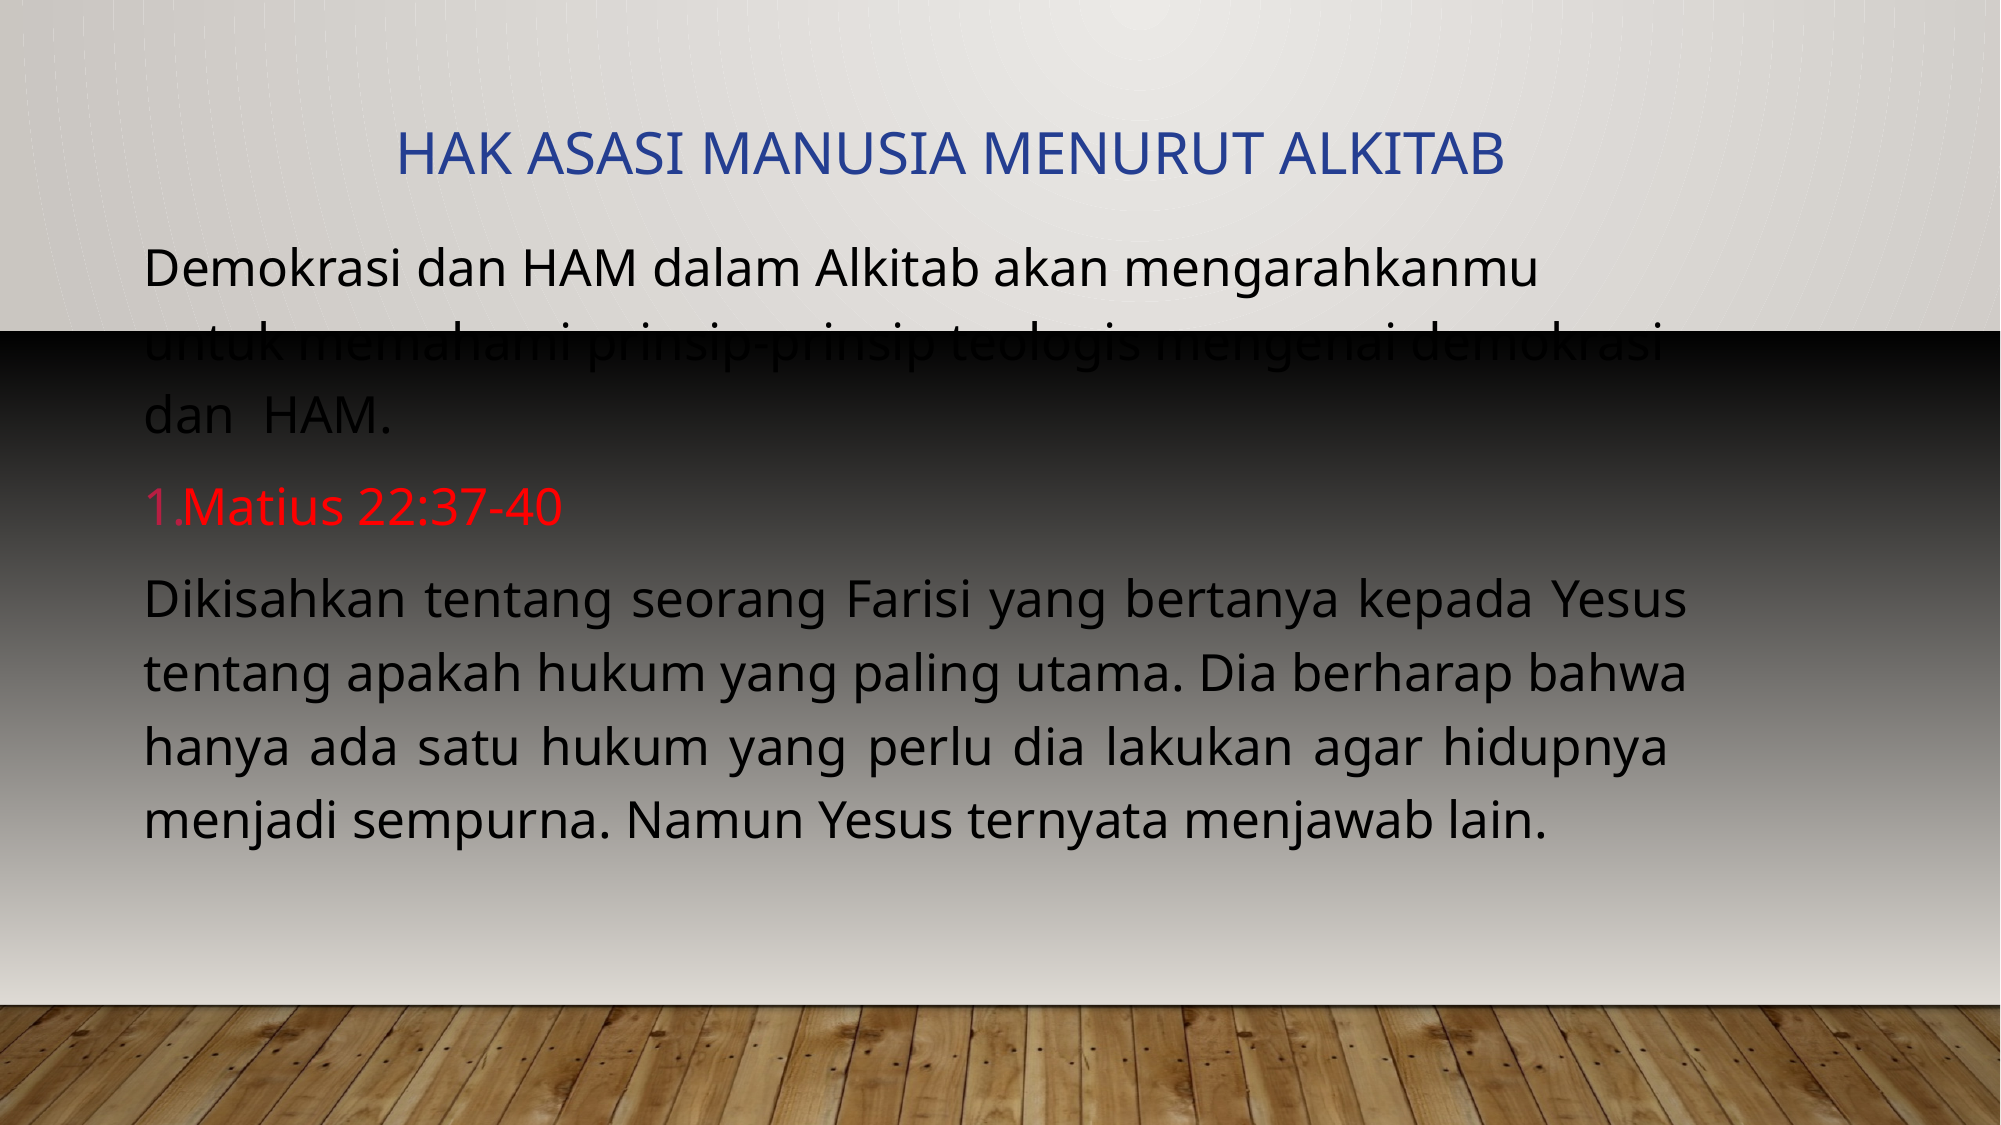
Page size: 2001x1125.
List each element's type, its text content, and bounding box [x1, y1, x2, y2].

title HAK ASASI MANUSIA MENURUT ALKITAB [163, 116, 1739, 224]
list Demokrasi dan HAM dalam Alkitab akan mengarahkanmu untuk memahami prinsip-prinsip teologis mengenai demokrasi dan HAM. Matius 22:37-40 Dikisahkan tentang seorang Farisi yang bertanya kepada Yesus tentang apakah hukum yang paling utama. Dia berharap bahwa hanya ada satu hukum yang perlu dia lakukan agar hidupnya menjadi sempurna. Namun Yesus ternyata menjawab lain. [128, 215, 1704, 910]
